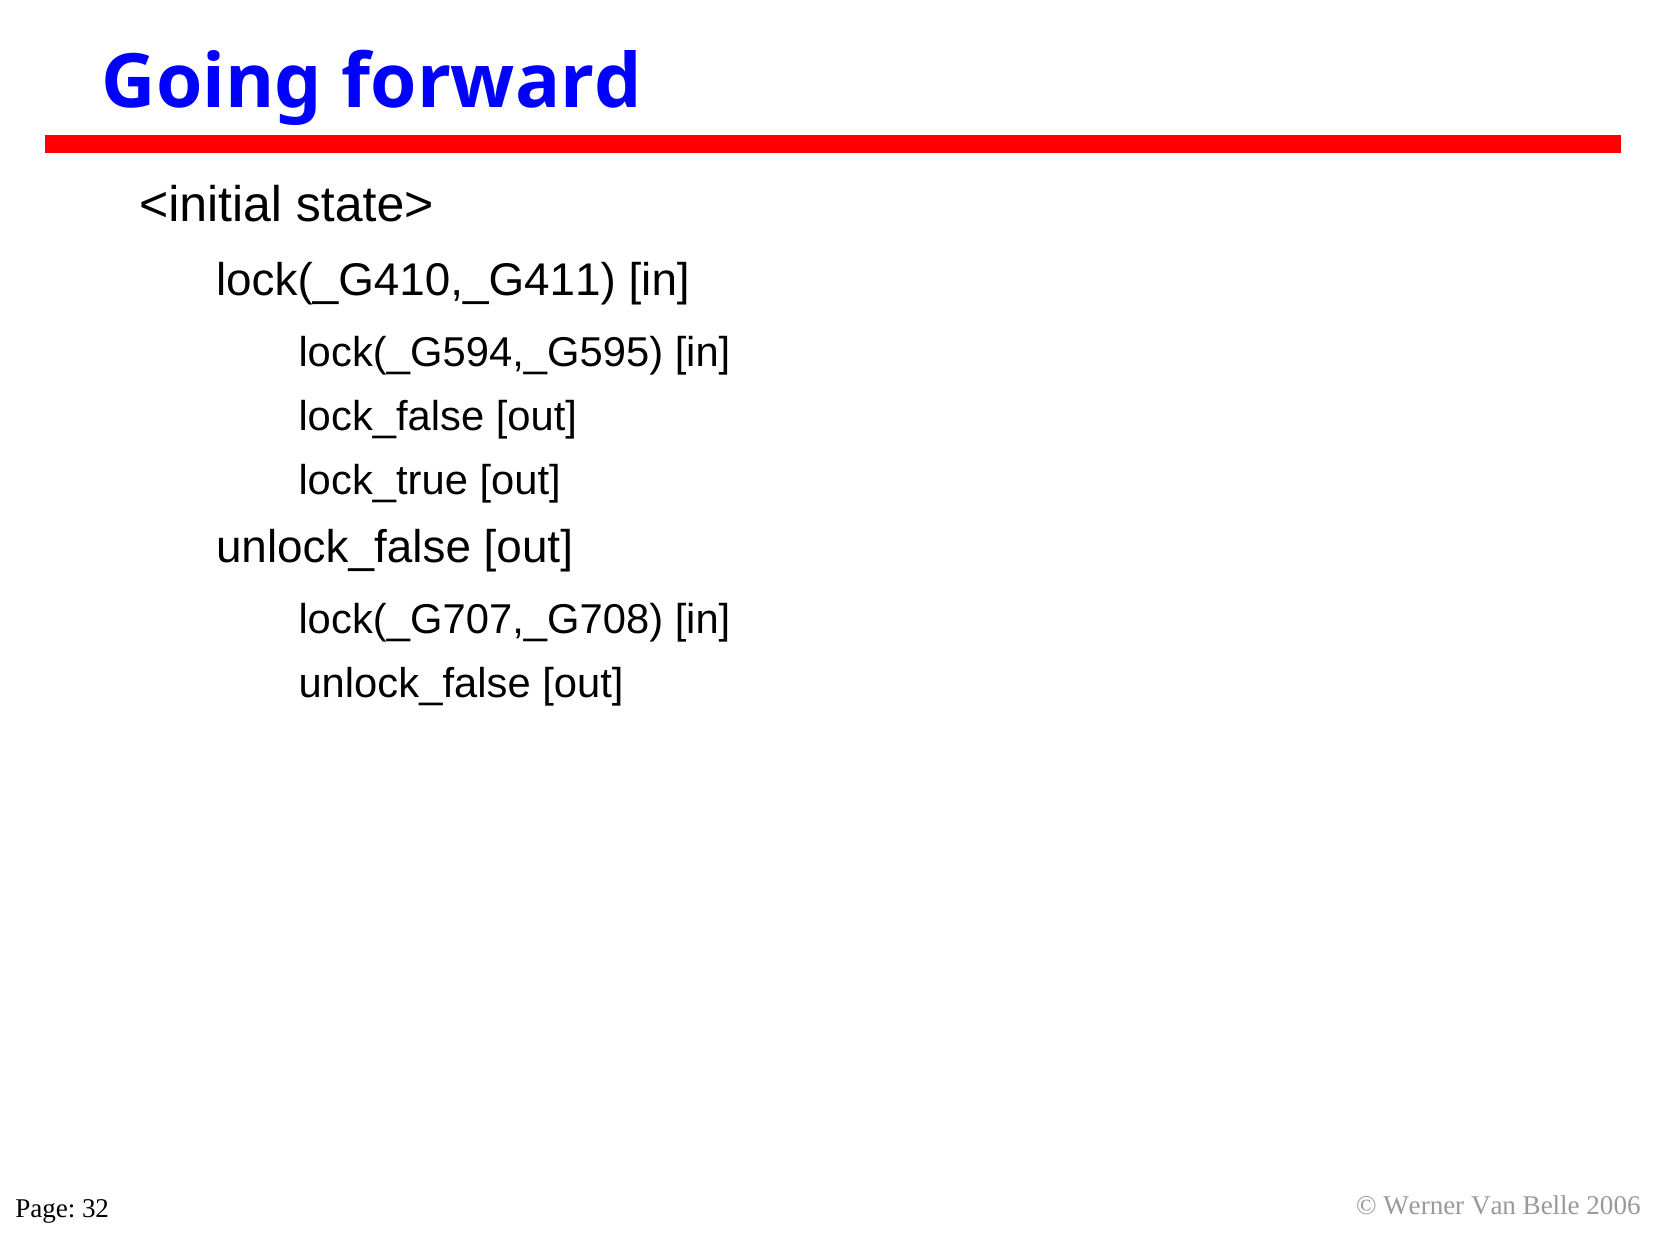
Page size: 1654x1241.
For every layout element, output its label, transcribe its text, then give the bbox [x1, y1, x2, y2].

title Going forward [101, 27, 1514, 130]
list <initial state> lock(_G410,_G411) [in] lock(_G594,_G595) [in] lock_false [out] lock_true [out] unlock_false [out] lock(_G707,_G708) [in] unlock_false [out] [121, 175, 1534, 1127]
